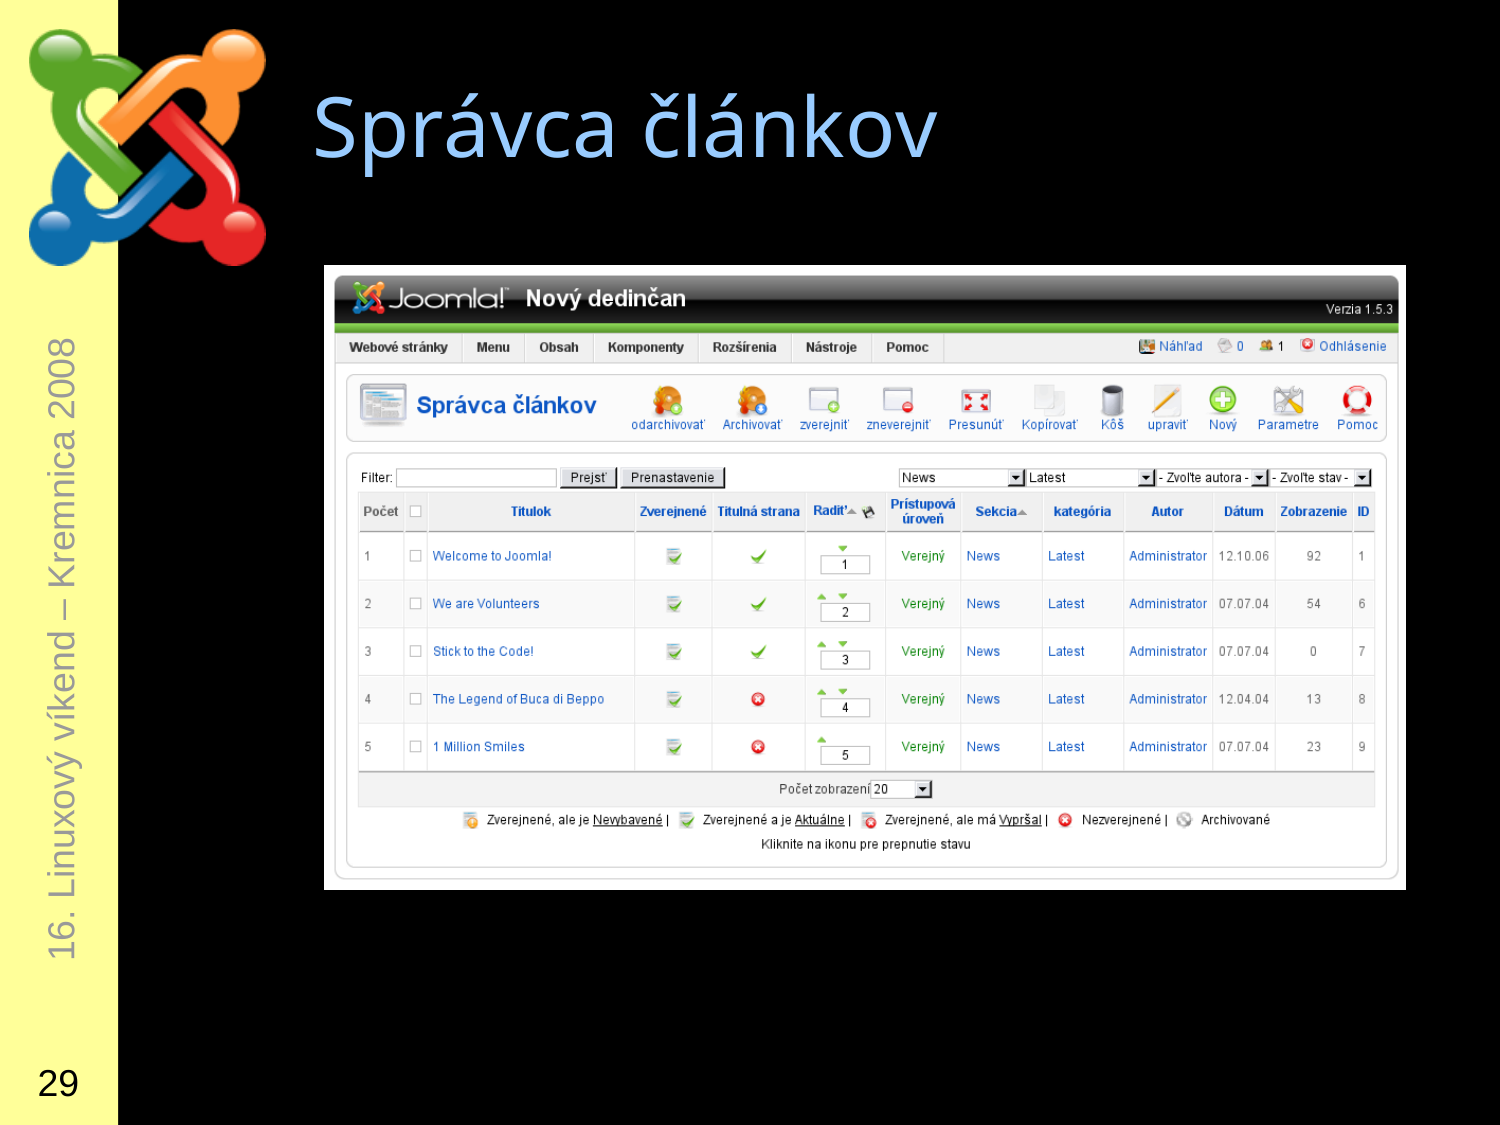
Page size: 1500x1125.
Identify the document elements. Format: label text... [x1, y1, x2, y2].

title Správca článkov [312, 24, 1450, 226]
picture [29, 29, 266, 266]
picture [324, 265, 1406, 890]
